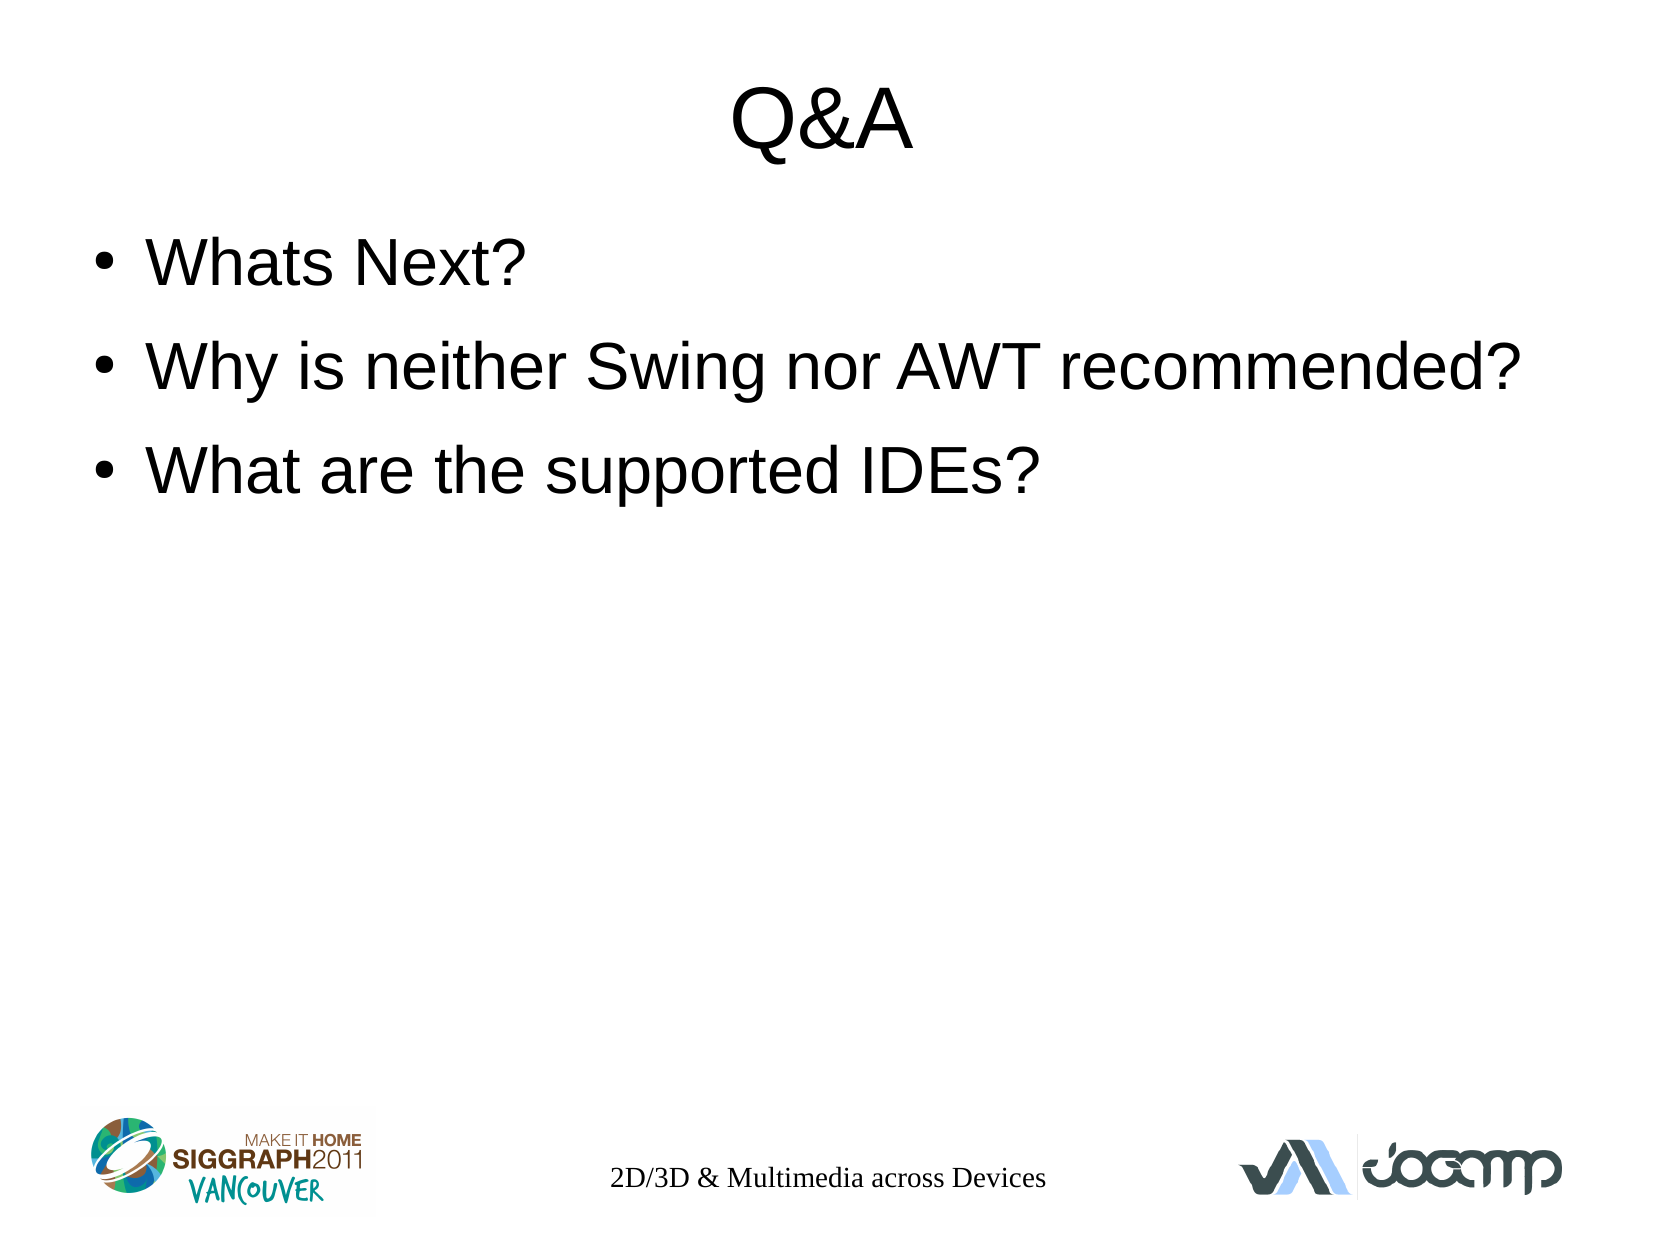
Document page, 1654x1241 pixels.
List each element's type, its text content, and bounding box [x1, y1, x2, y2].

picture [1237, 1134, 1562, 1200]
title Q&A [68, 56, 1576, 181]
picture [80, 1109, 376, 1217]
list Whats Next? Why is neither Swing nor AWT recommended? What are the supported IDEs? [75, 225, 1571, 1109]
